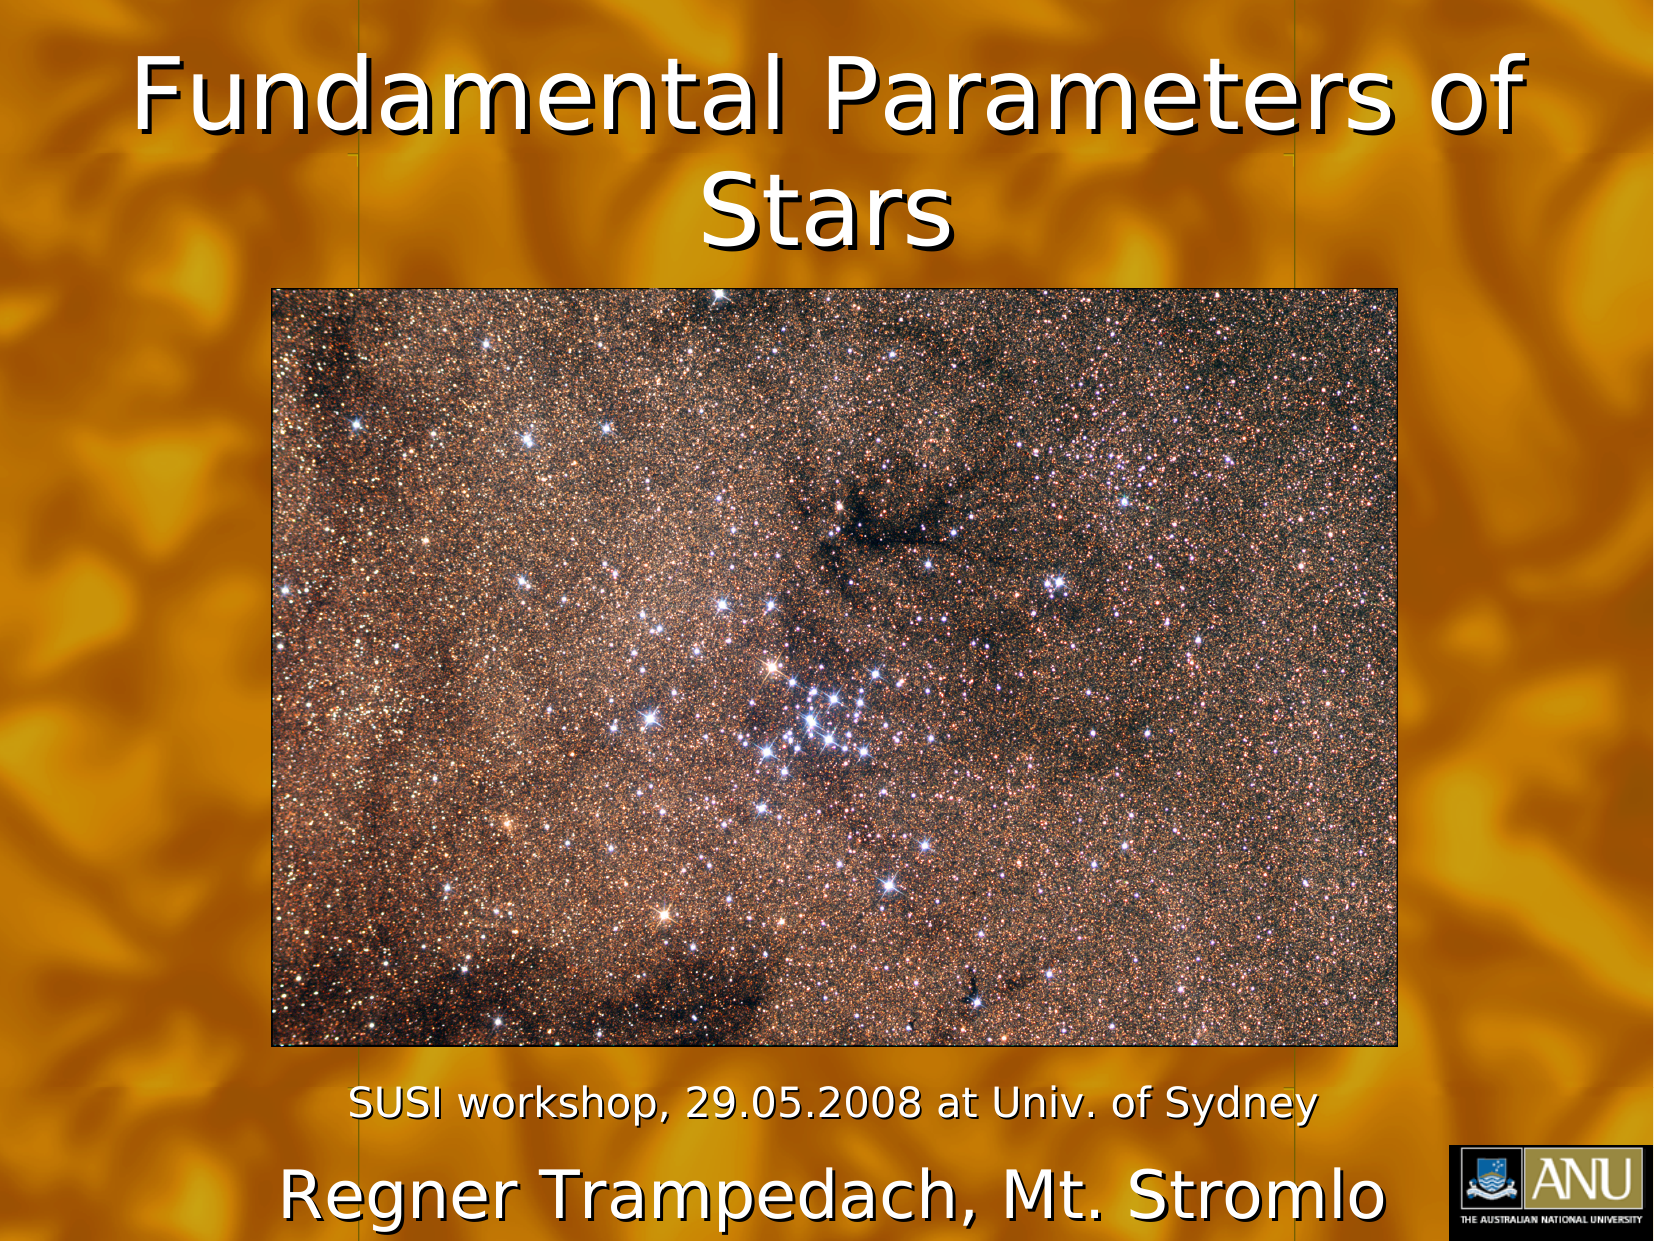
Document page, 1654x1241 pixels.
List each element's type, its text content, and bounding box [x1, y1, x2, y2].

picture [0, 0, 1654, 1241]
list SUSI workshop, 29.05.2008 at Univ. of Sydney Regner Trampedach, Mt. Stromlo [80, 44, 1569, 1235]
title Fundamental Parameters of Stars [82, 36, 1571, 270]
